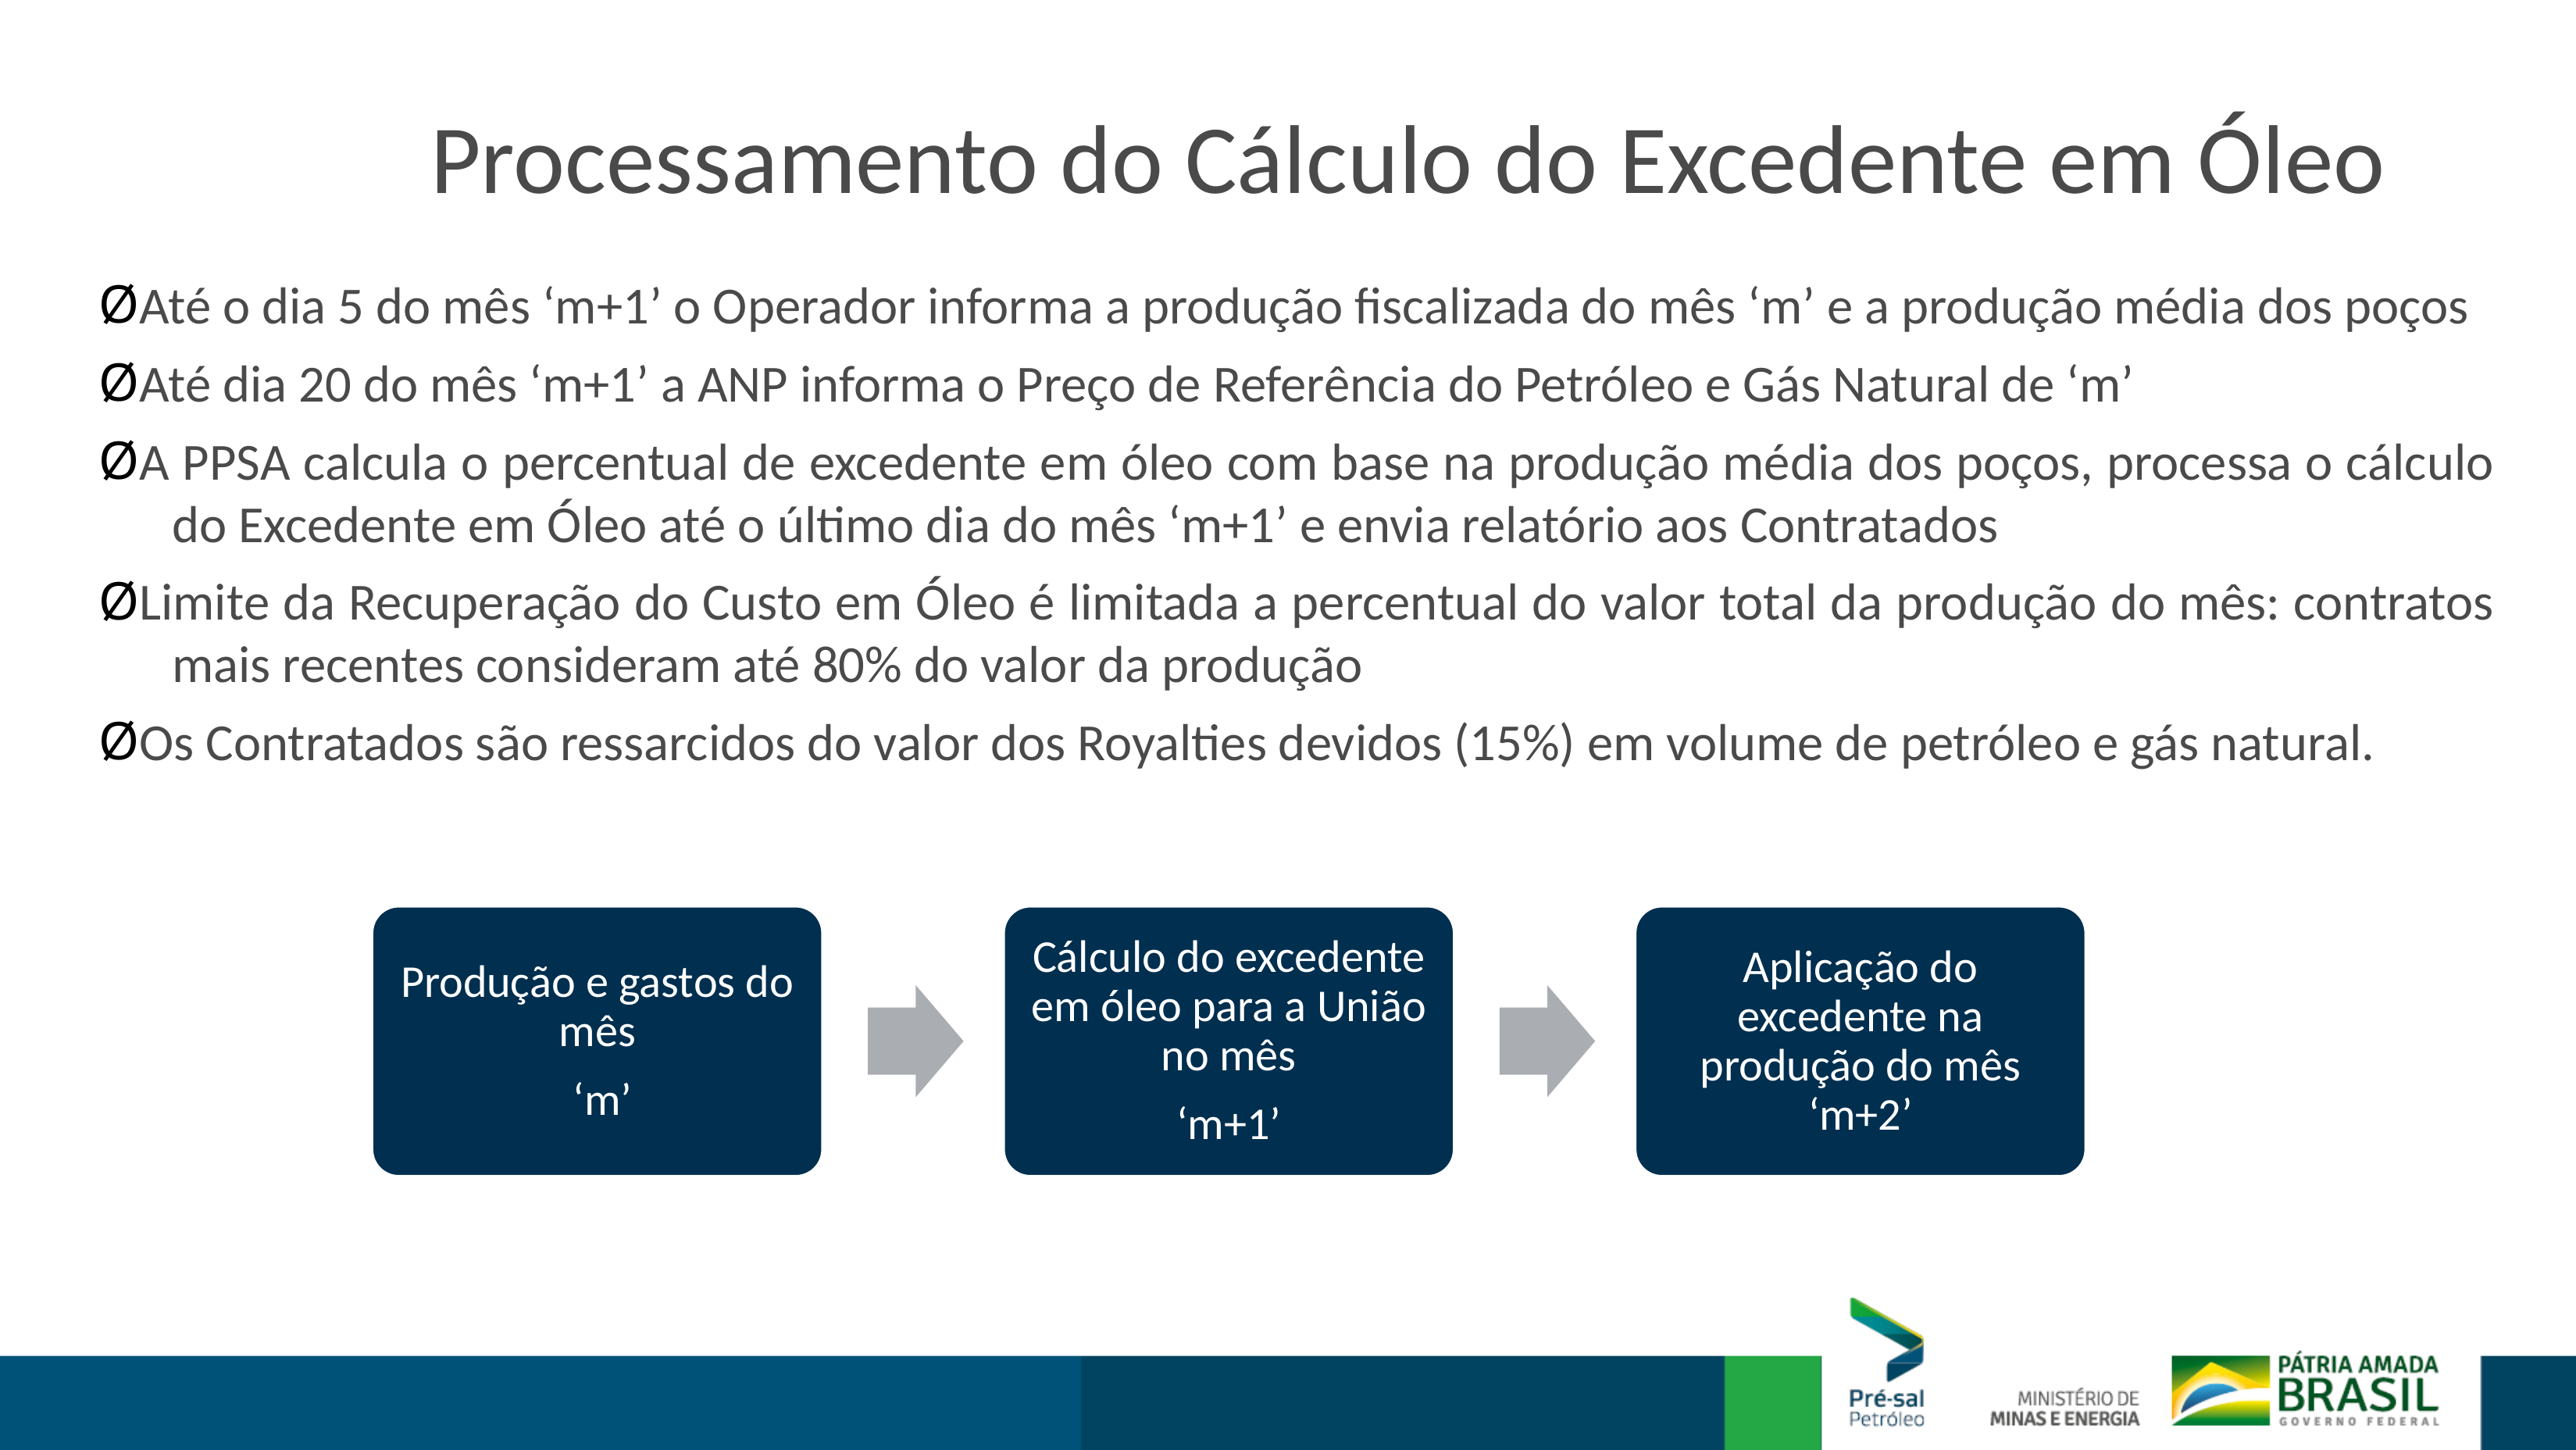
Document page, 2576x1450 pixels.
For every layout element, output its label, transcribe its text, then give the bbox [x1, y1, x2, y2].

text_box [868, 985, 964, 1098]
text_box Cálculo do excedente em óleo para a União no mês ‘m+1’ [1003, 905, 1455, 1177]
text_box Aplicação do excedente na produção do mês ‘m+2’ [1635, 905, 2086, 1177]
text_box [1499, 985, 1596, 1098]
text_box Produção e gastos do mês ‘m’ [371, 905, 823, 1177]
text_box Processamento do Cálculo do Excedente em Óleo [419, 90, 2454, 220]
text_box Até o dia 5 do mês ‘m+1’ o Operador informa a produção fiscalizada do mês ‘m’ e a produção média dos poços Até dia 20 do mês ‘m+1’ a ANP informa o Preço de Referência do Petróleo e Gás Natural de ‘m’ A PPSA calcula o percentual de excedente em óleo com base na produção média dos poços, processa o cálculo do Excedente em Óleo até o último dia do mês ‘m+1’ e envia relatório aos Contratados Limite da Recuperação do Custo em Óleo é limitada a percentual do valor total da produção do mês: contratos mais recentes consideram até 80% do valor da produção Os Contratados são ressarcidos do valor dos Royalties devidos (15%) em volume de petróleo e gás natural. [87, 266, 2509, 783]
